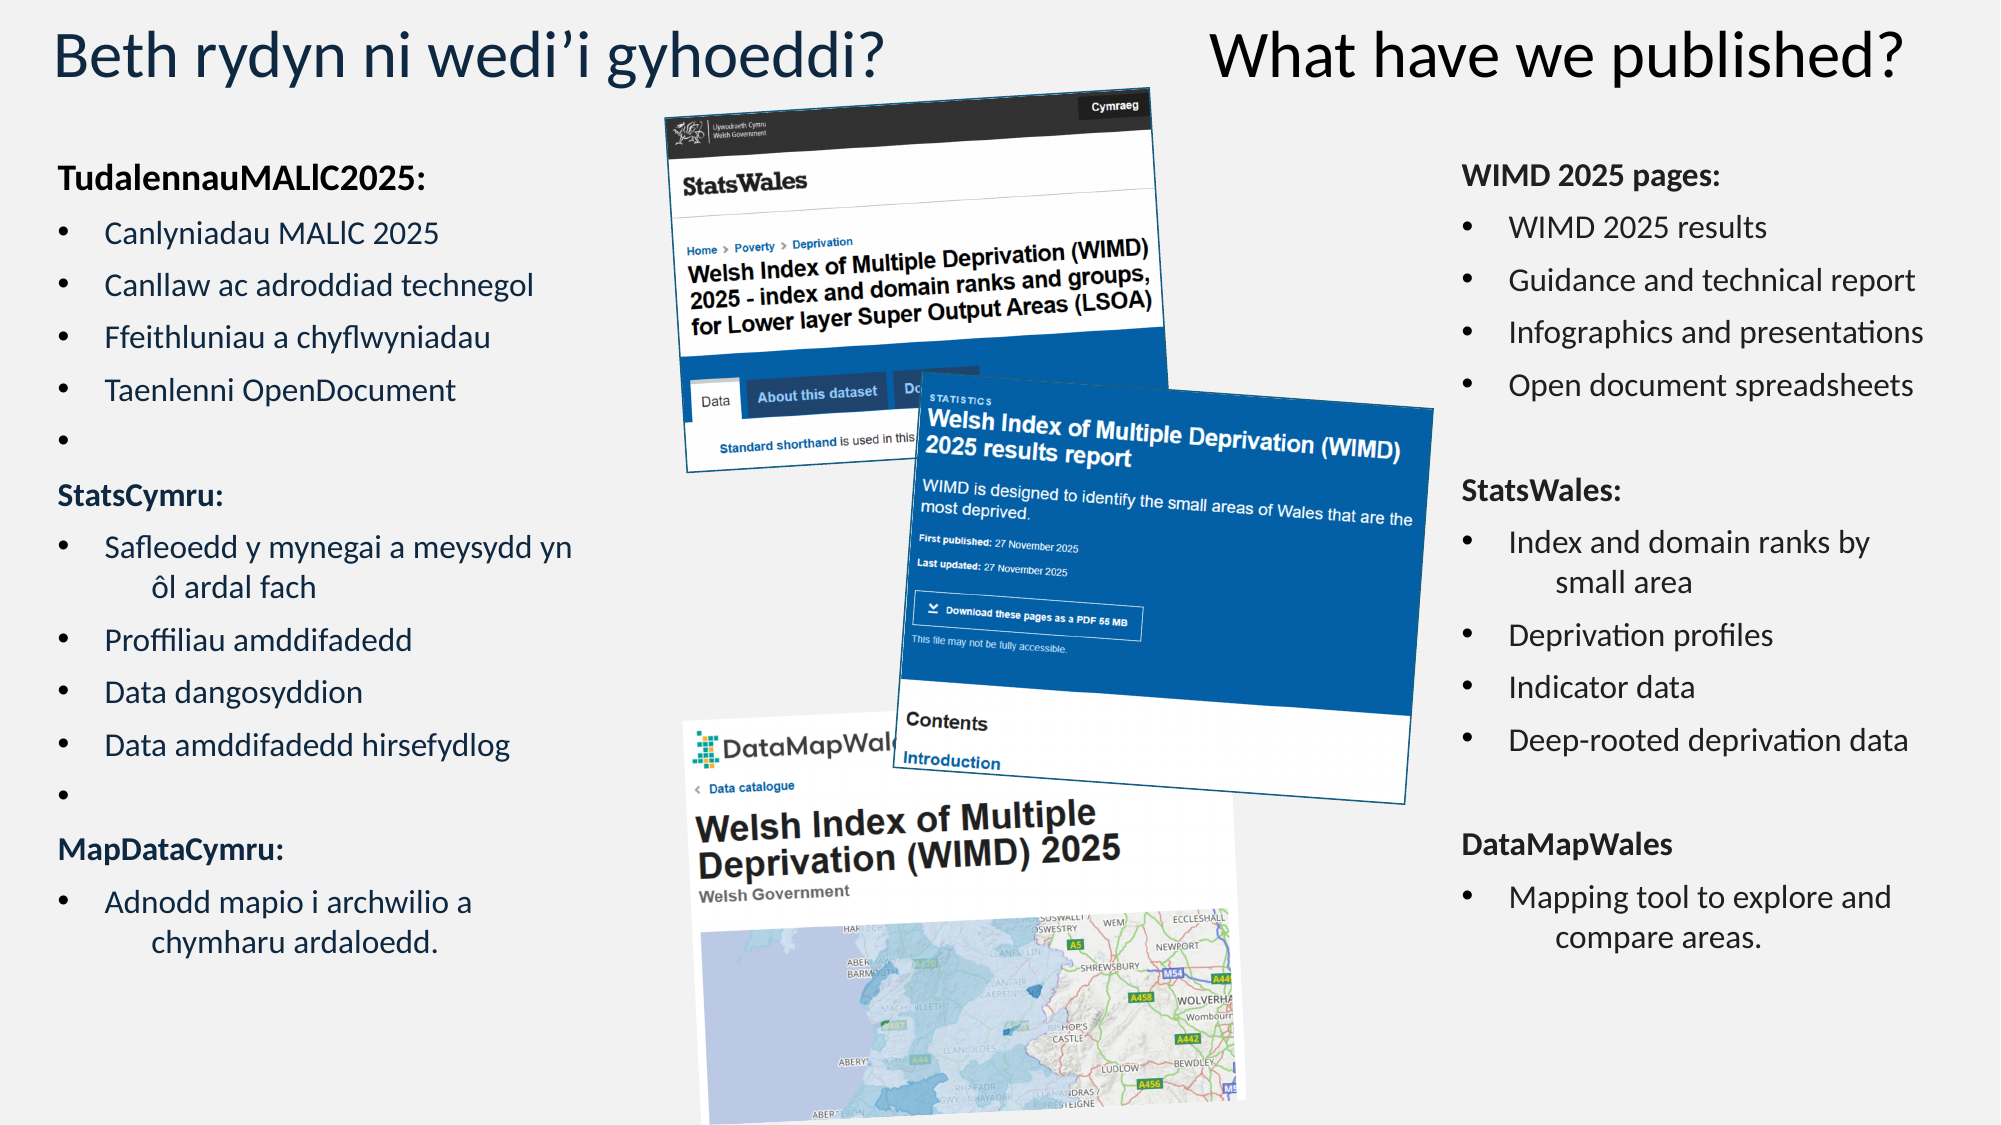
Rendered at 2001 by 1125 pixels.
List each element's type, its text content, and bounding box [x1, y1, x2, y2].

picture [665, 94, 1168, 472]
text_box What have we published? [1058, 3, 2000, 100]
picture [894, 372, 1433, 804]
text_box Tudalennau MALlC 2025: Canlyniadau MALlC 2025 Canllaw ac adroddiad technegol Ffeithluniau a chyflwyniadau Taenlenni OpenDocument StatsCymru: Safleoedd y mynegai a meysydd yn ôl ardal fach Proffiliau amddifadedd Data dangosyddion Data amddifadedd hirsefydlog MapDataCymru: Adnodd mapio i archwilio a chymharu ardaloedd. [42, 145, 607, 1030]
picture [682, 710, 1246, 1125]
text_box WIMD 2025 pages: WIMD 2025 results Guidance and technical report Infographics and presentations Open document spreadsheets StatsWales: Index and domain ranks by small area Deprivation profiles Indicator data Deep-rooted deprivation data DataMapWales Mapping tool to explore and compare areas. [1446, 145, 1958, 1025]
text_box Beth rydyn ni wedi’i gyhoeddi? [0, 3, 942, 100]
